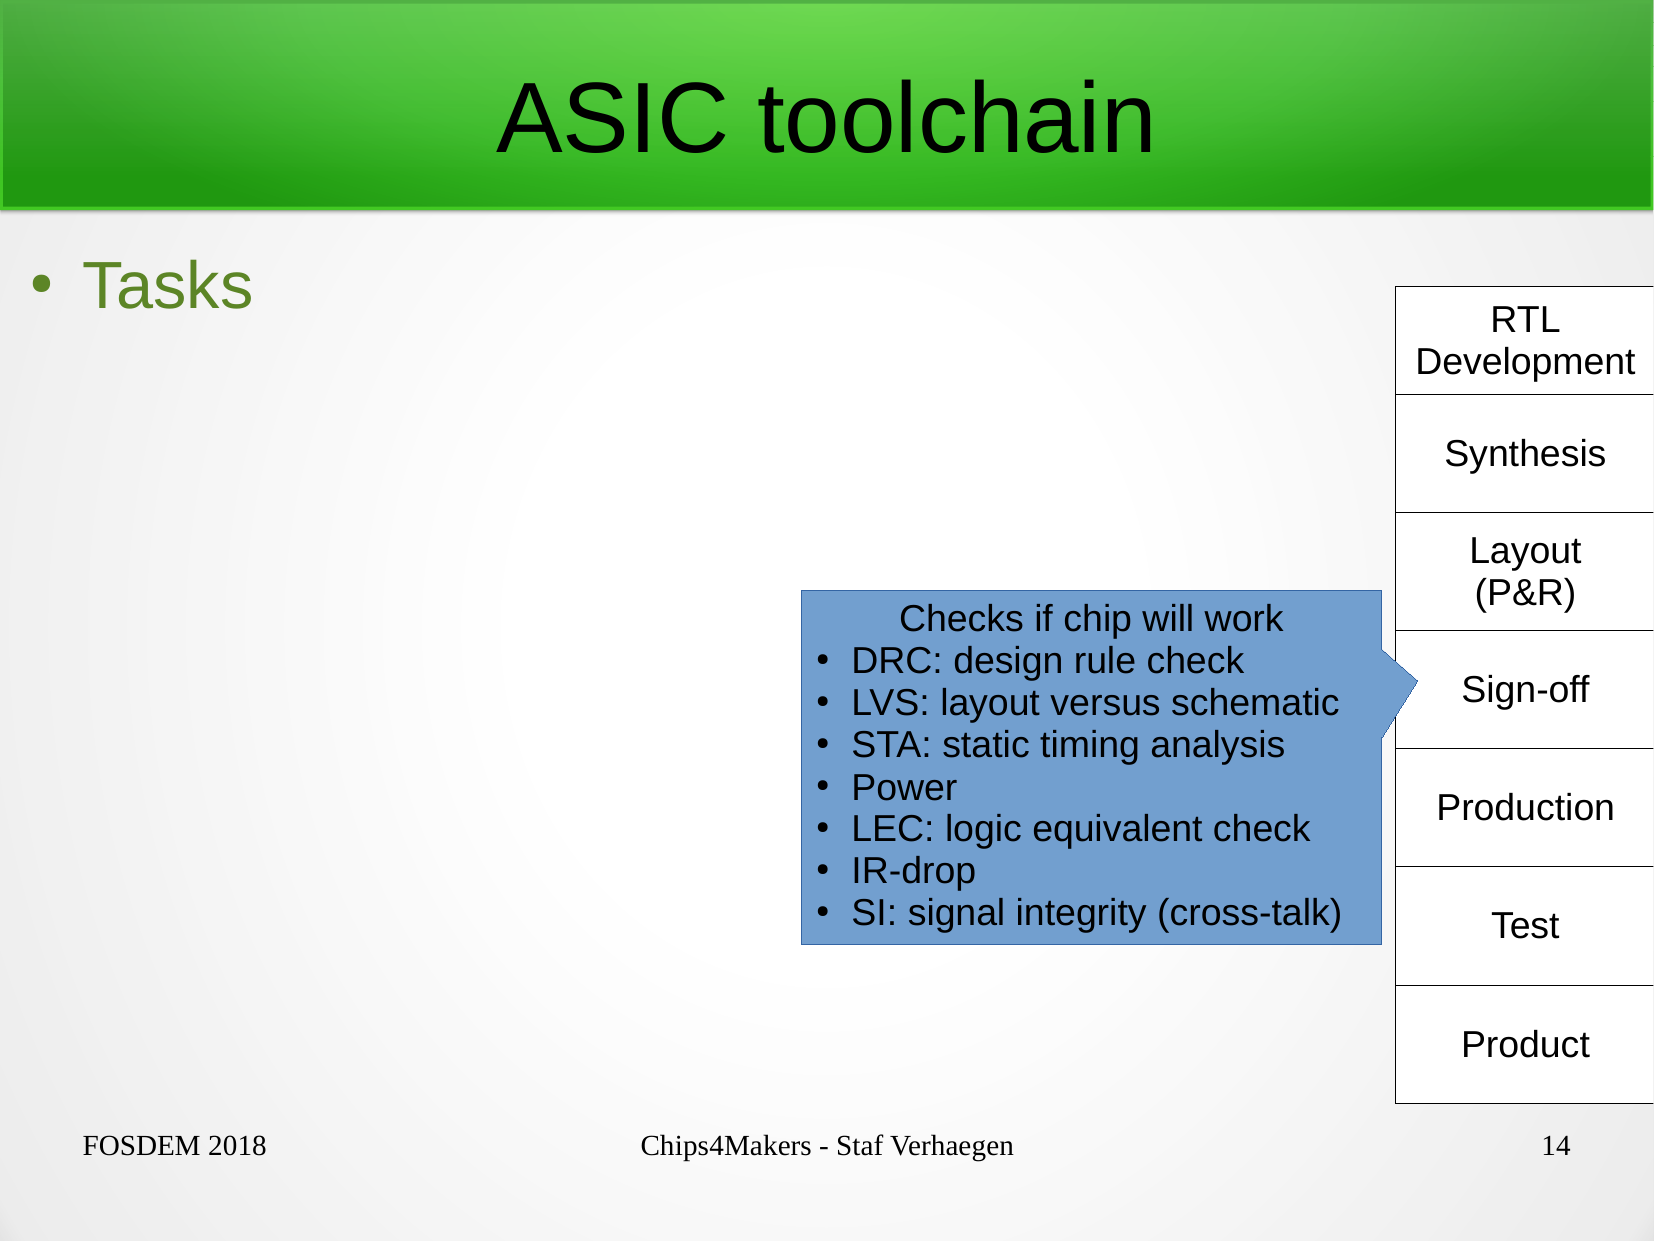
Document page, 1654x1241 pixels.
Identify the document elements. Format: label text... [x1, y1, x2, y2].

text_box Checks if chip will work DRC: design rule check LVS: layout versus schematic STA: static timing analysis Power LEC: logic equivalent check IR-drop SI: signal integrity (cross-talk) [801, 590, 1418, 945]
table_cell Layout (P&R) [1396, 513, 1654, 630]
title ASIC toolchain [82, 47, 1571, 189]
table_cell Synthesis [1396, 395, 1654, 512]
table_cell Production [1396, 749, 1654, 866]
table_cell Sign-off [1396, 631, 1654, 748]
table_header RTL Development [1396, 287, 1654, 394]
table_cell Test [1396, 867, 1654, 985]
list Tasks [11, 248, 1300, 1087]
table_cell Product [1396, 986, 1654, 1103]
